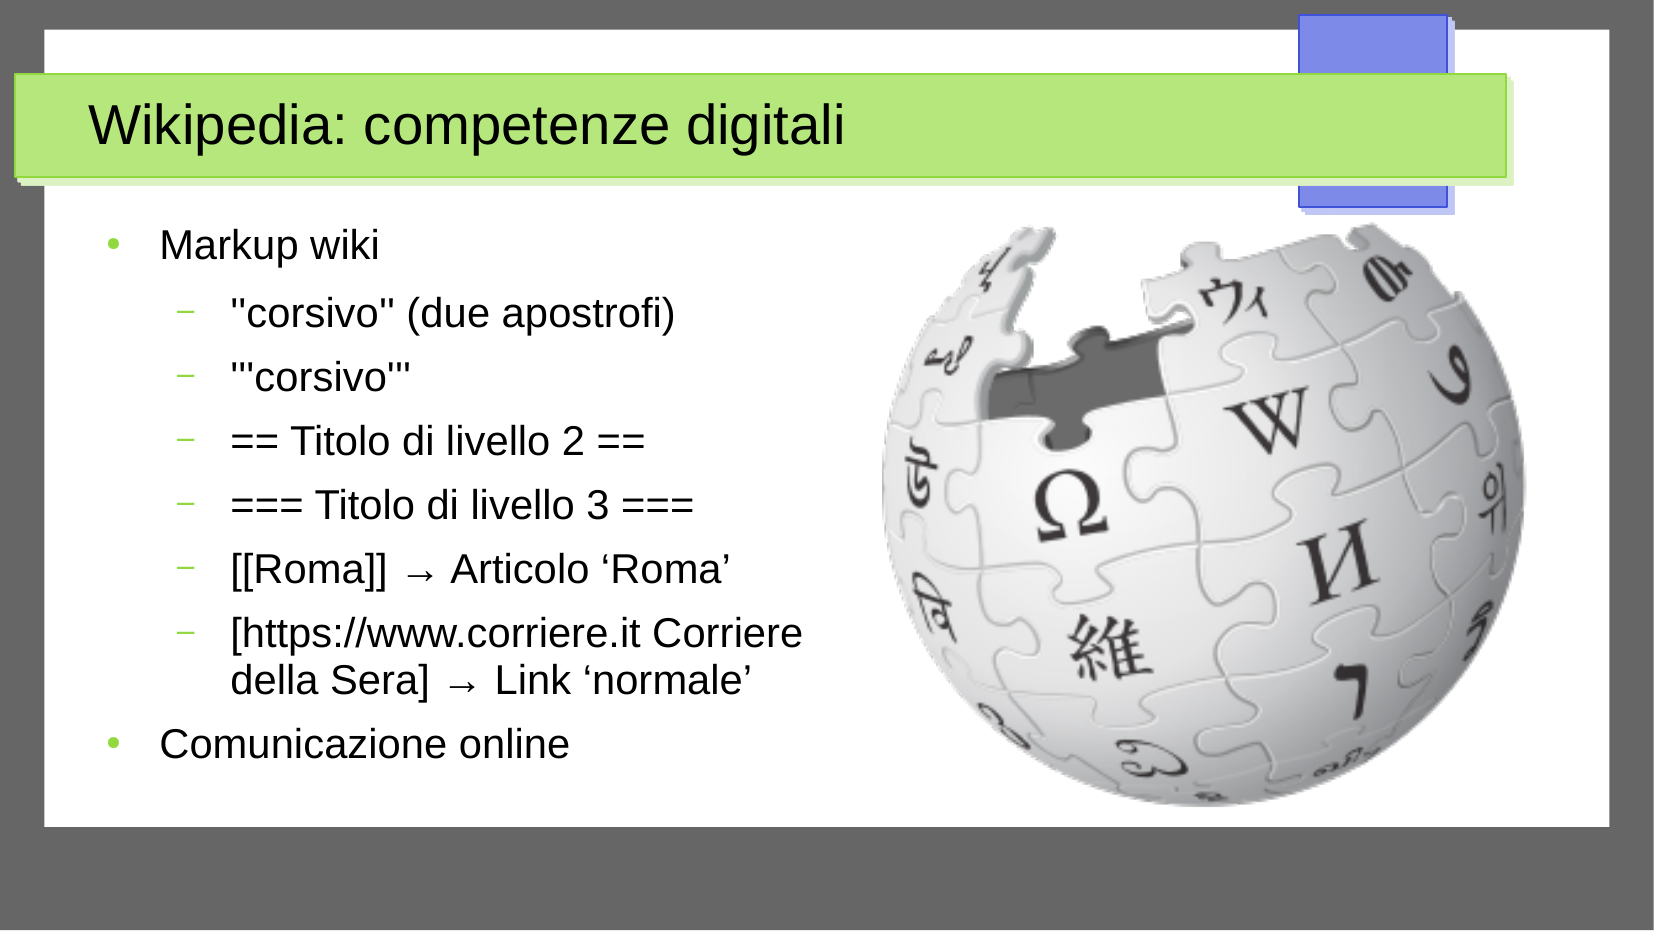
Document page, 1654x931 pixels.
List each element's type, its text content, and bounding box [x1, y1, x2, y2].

list Markup wiki ''corsivo'' (due apostrofi) '''corsivo''' == Titolo di livello 2 == === Titolo di livello 3 === [[Roma]] → Articolo ‘Roma’ [https://www.corriere.it Corriere della Sera] → Link ‘normale’ Comunicazione online [88, 221, 809, 813]
picture [881, 221, 1529, 813]
title Wikipedia: competenze digitali [88, 73, 1506, 178]
